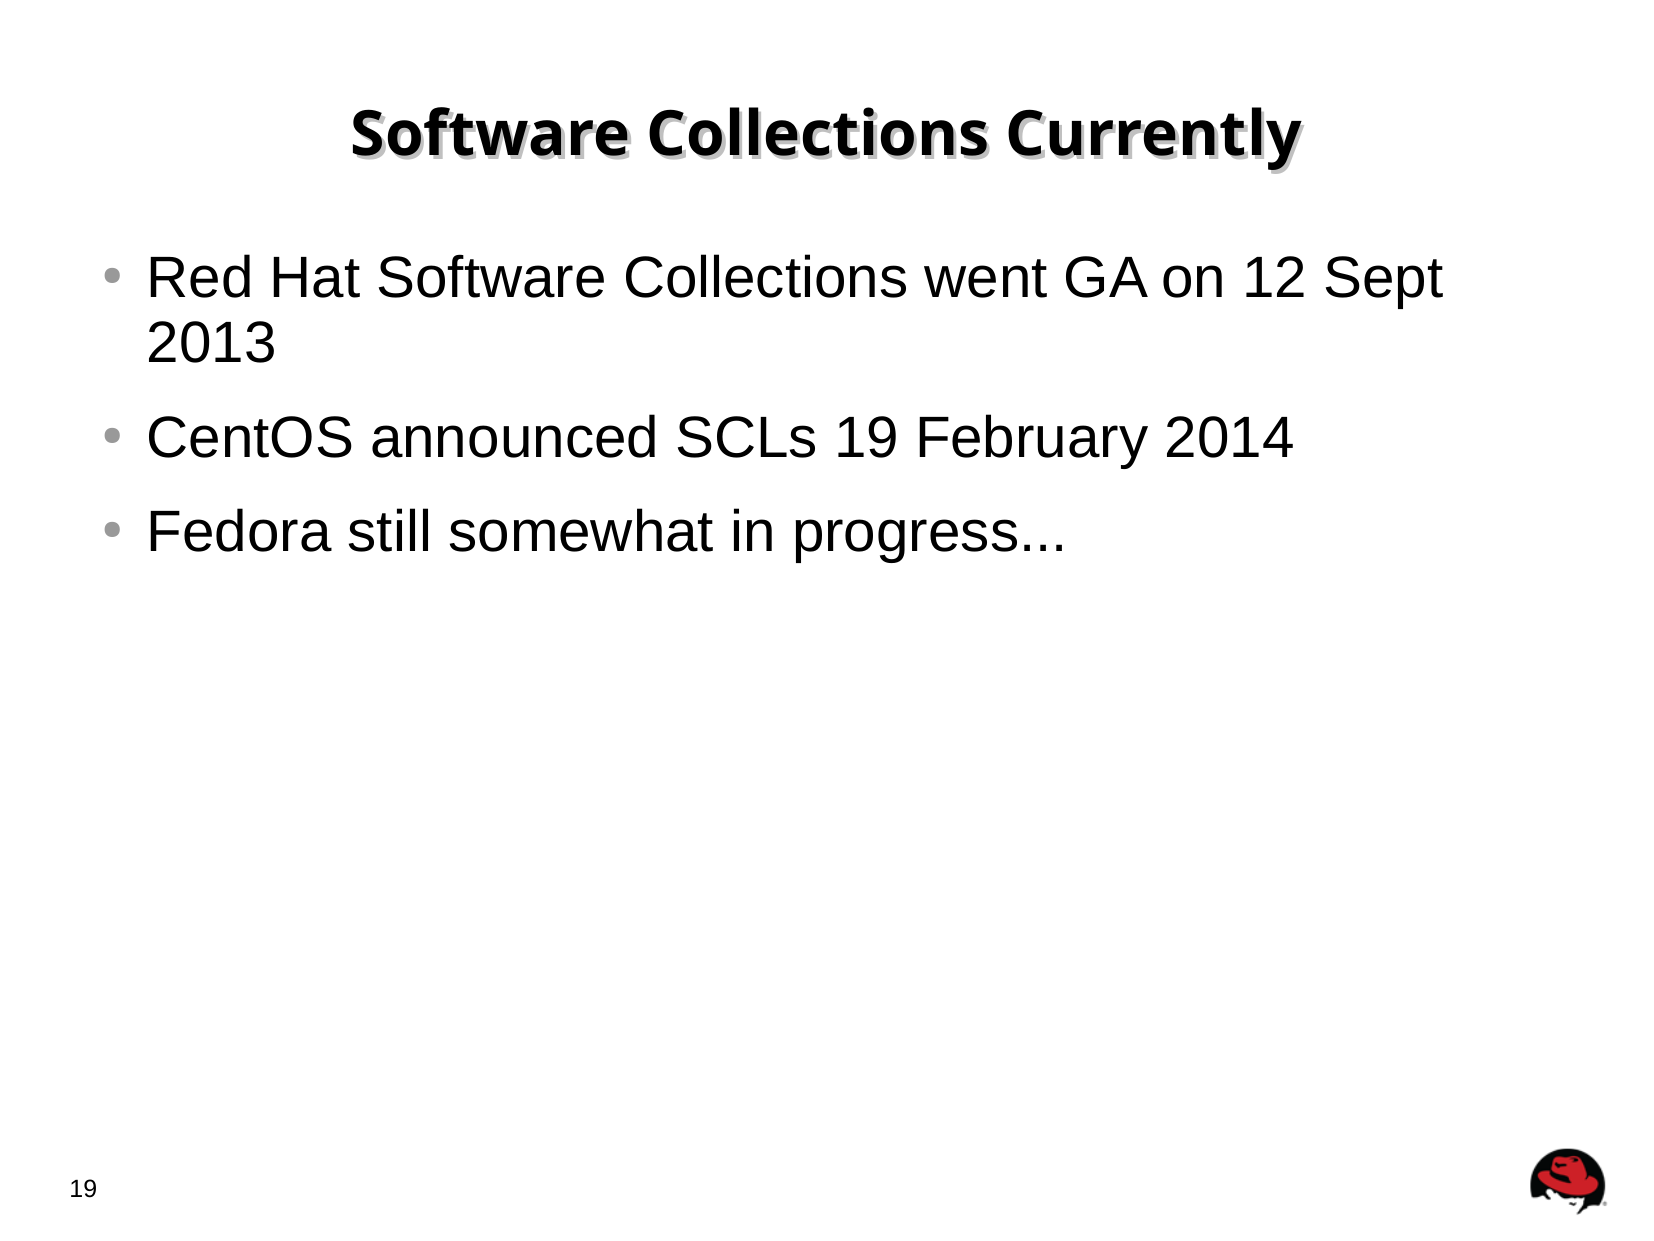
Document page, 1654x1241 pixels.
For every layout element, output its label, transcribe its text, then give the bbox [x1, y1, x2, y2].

list Red Hat Software Collections went GA on 12 Sept 2013 CentOS announced SCLs 19 February 2014 Fedora still somewhat in progress... [86, 244, 1576, 1039]
picture [1529, 1146, 1613, 1224]
title Software Collections Currently [82, 37, 1571, 226]
